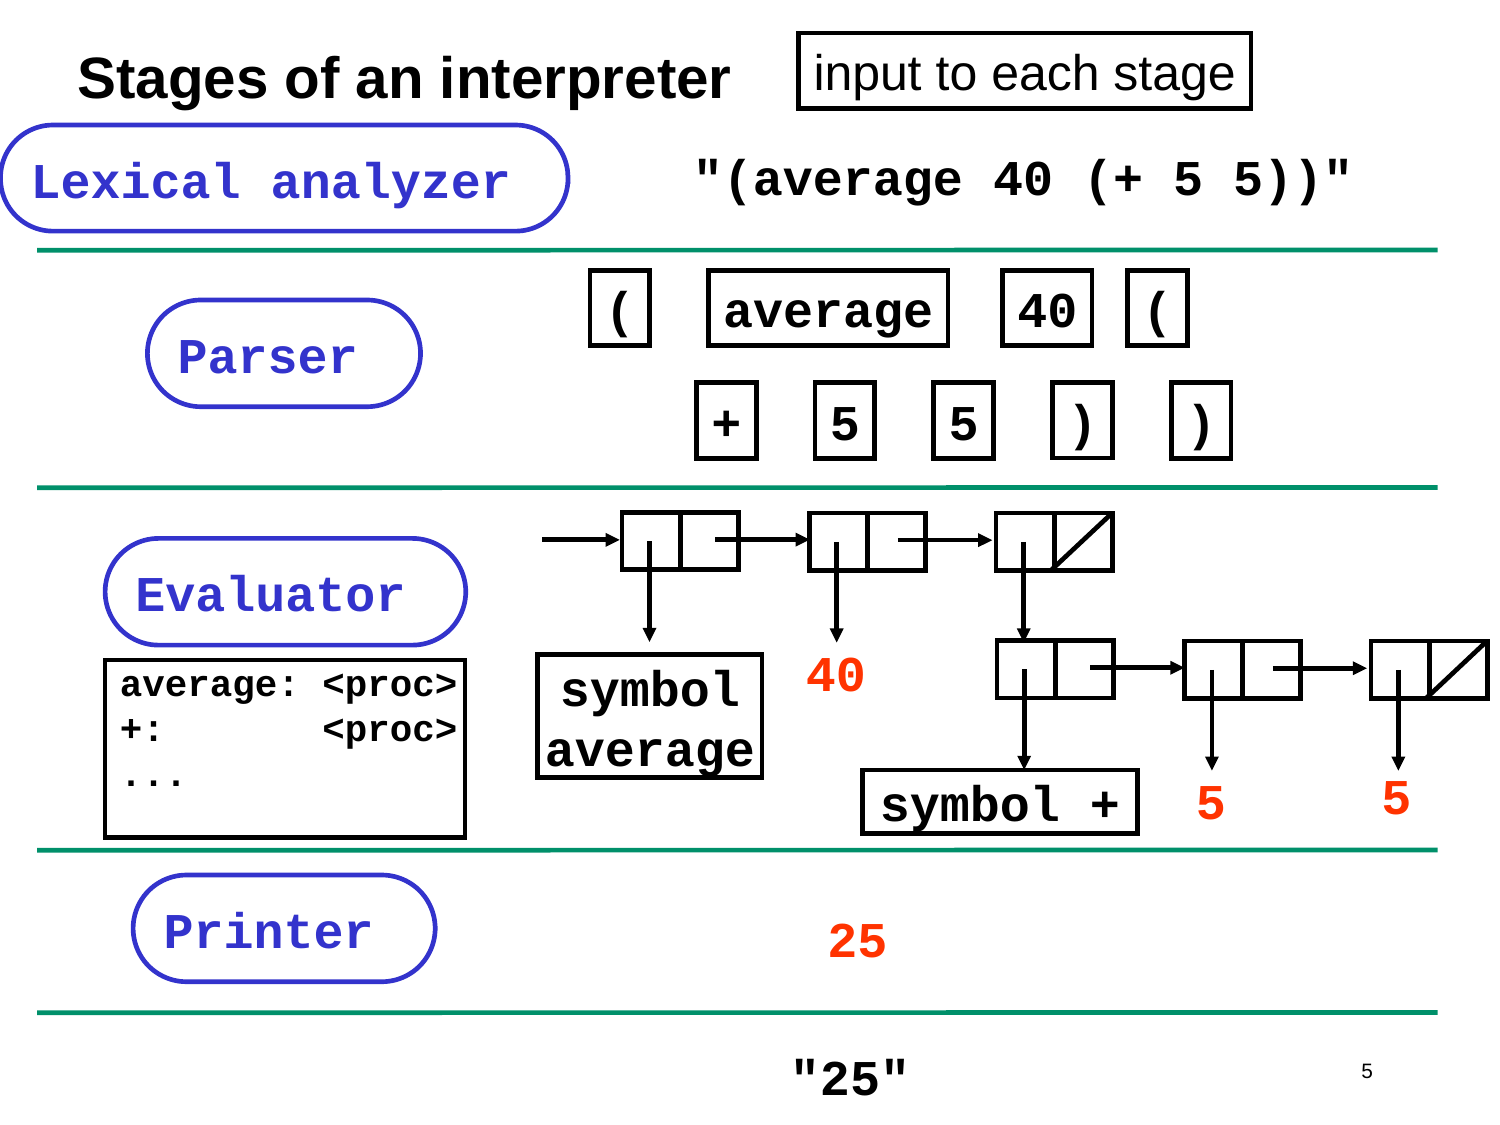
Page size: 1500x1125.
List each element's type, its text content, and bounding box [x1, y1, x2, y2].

text_box <number> [1025, 1049, 1388, 1101]
text_box Printer [133, 875, 436, 982]
text_box "(average 40 (+ 5 5))" [678, 137, 1368, 213]
text_box 5 [1172, 770, 1249, 829]
text_box ( [589, 270, 650, 346]
text_box Lexical analyzer [0, 125, 568, 232]
text_box Parser [147, 299, 421, 407]
text_box symbol average [537, 654, 763, 778]
text_box average: <proc> +: <proc> ... [105, 660, 466, 838]
text_box Evaluator [105, 538, 466, 646]
text_box 40 [1002, 270, 1093, 346]
text_box ) [1052, 382, 1113, 458]
text_box average [708, 270, 949, 346]
text_box input to each stage [798, 33, 1251, 109]
text_box 40 [797, 642, 874, 701]
text_box Stages of an interpreter [62, 24, 1338, 126]
text_box symbol + [862, 770, 1138, 834]
text_box + [696, 382, 757, 459]
text_box ( [1127, 270, 1188, 346]
text_box 5 [814, 382, 875, 459]
text_box 25 [812, 899, 903, 976]
text_box 5 [1358, 765, 1435, 824]
text_box "25" [775, 1037, 925, 1113]
text_box 5 [933, 382, 994, 459]
text_box ) [1171, 382, 1231, 459]
